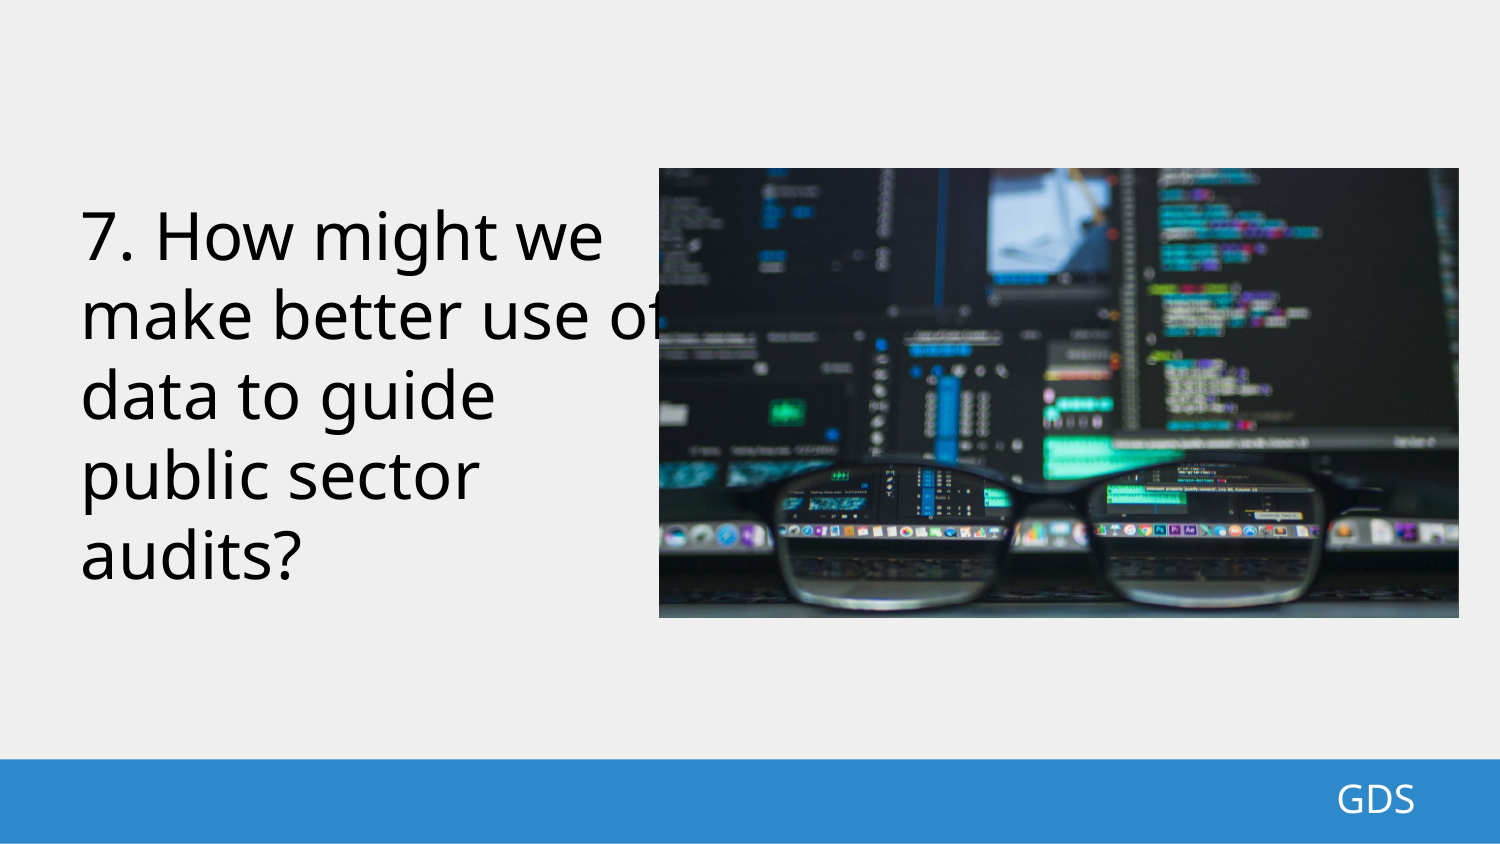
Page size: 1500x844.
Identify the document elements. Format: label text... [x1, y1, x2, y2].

text_box 7. How might we make better use of data to guide public sector audits? [77, 95, 694, 691]
picture [659, 168, 1459, 618]
